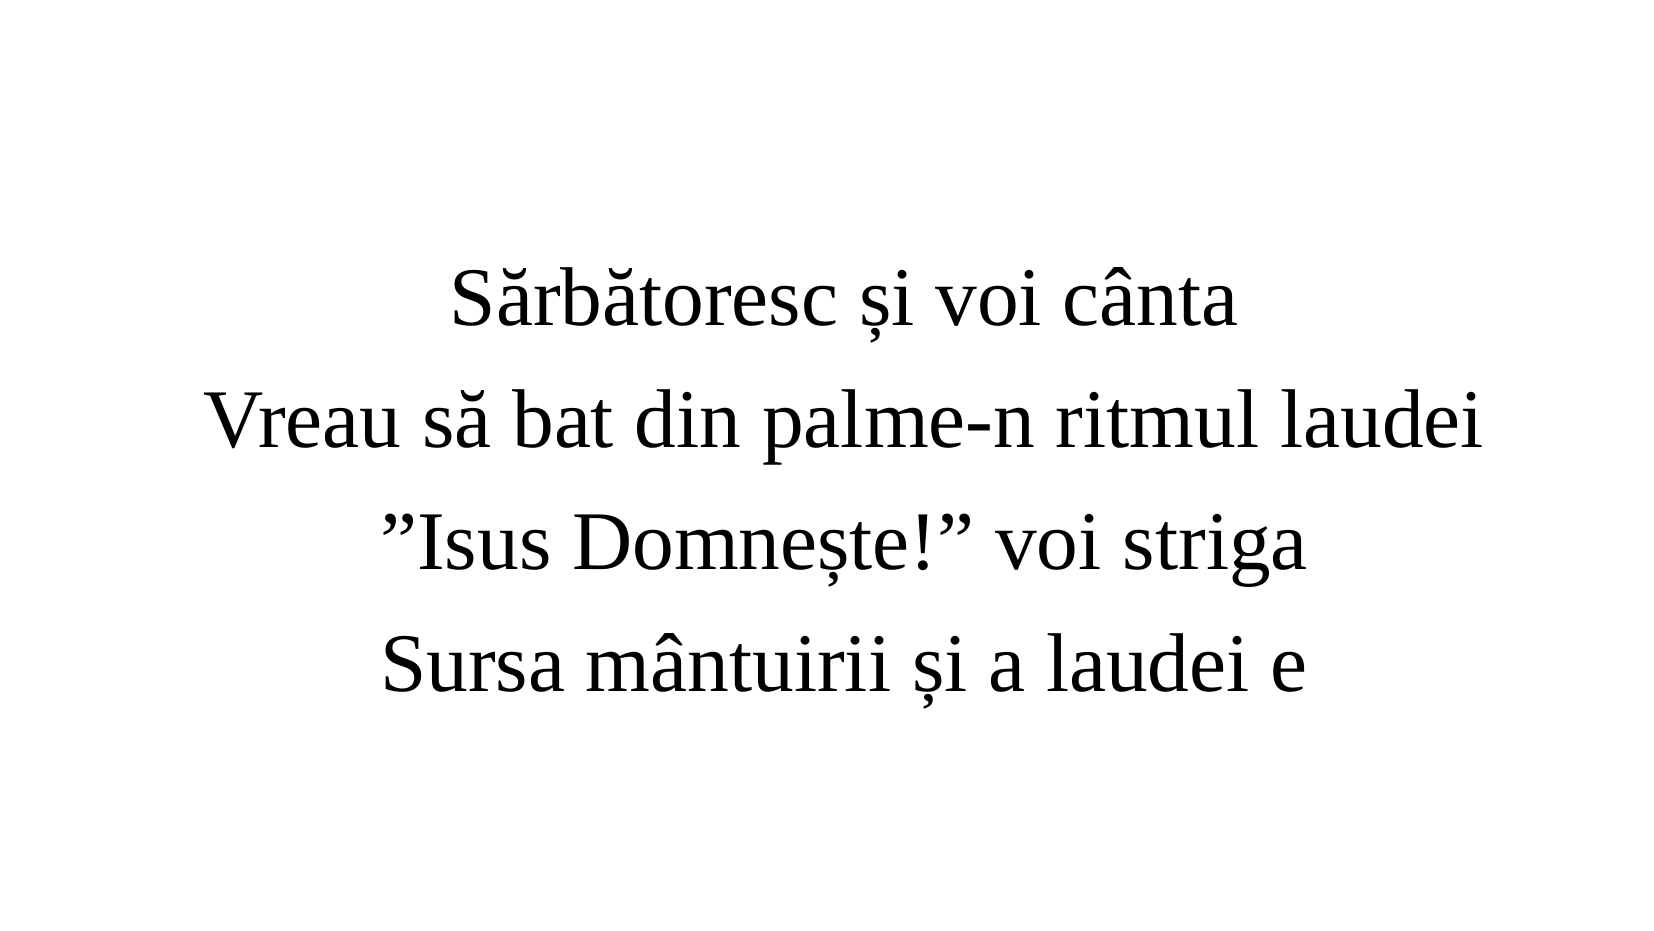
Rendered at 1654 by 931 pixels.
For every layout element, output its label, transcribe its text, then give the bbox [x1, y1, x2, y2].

subtitle Sărbătoresc și voi cânta Vreau să bat din palme-n ritmul laudei ”Isus Domnește!” voi striga Sursa mântuirii și a laudei e [153, 238, 1536, 713]
